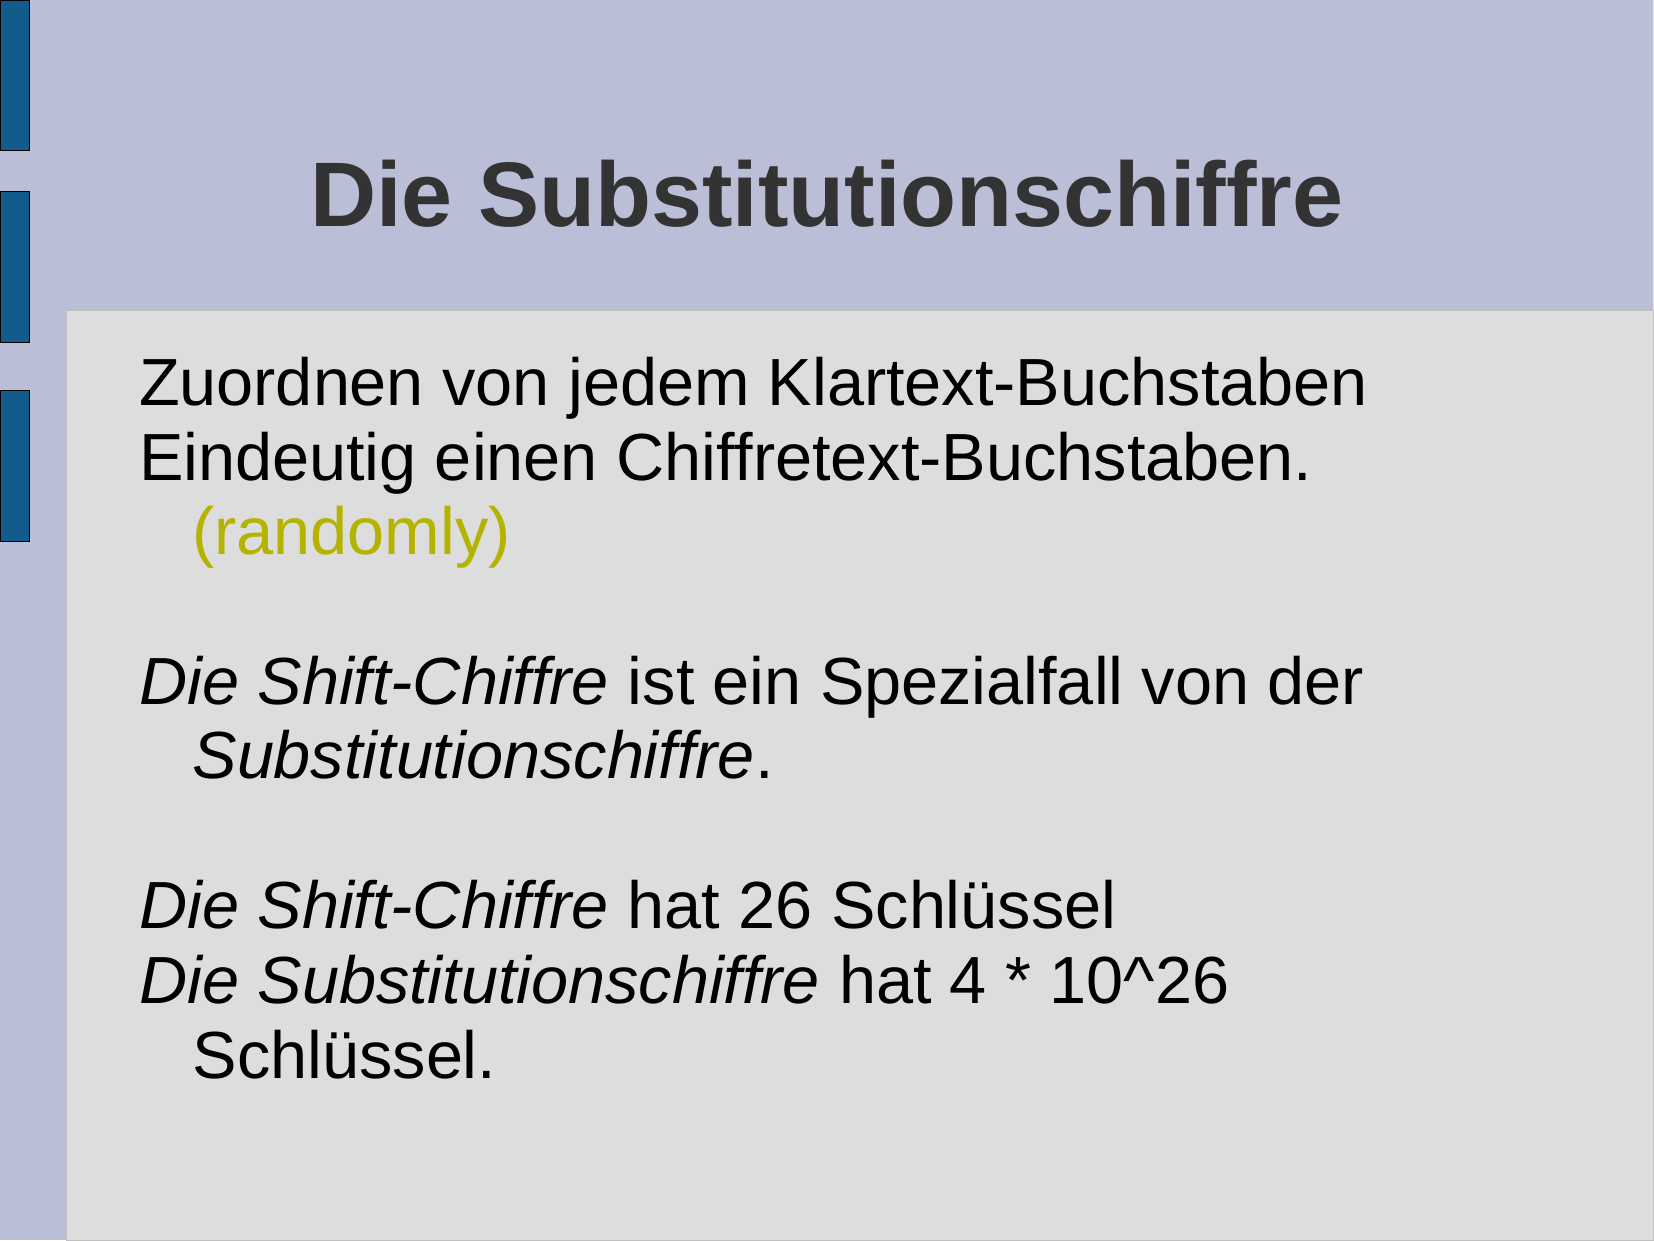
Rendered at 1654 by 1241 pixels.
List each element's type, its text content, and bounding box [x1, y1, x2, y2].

title Die Substitutionschiffre [121, 91, 1534, 299]
list Zuordnen von jedem Klartext-Buchstaben Eindeutig einen Chiffretext-Buchstaben.(randomly) Die Shift-Chiffre ist ein Spezialfall von der Substitutionschiffre. Die Shift-Chiffre hat 26 Schlüssel Die Substitutionschiffre hat 4 * 10^26 Schlüssel. [121, 344, 1534, 1184]
